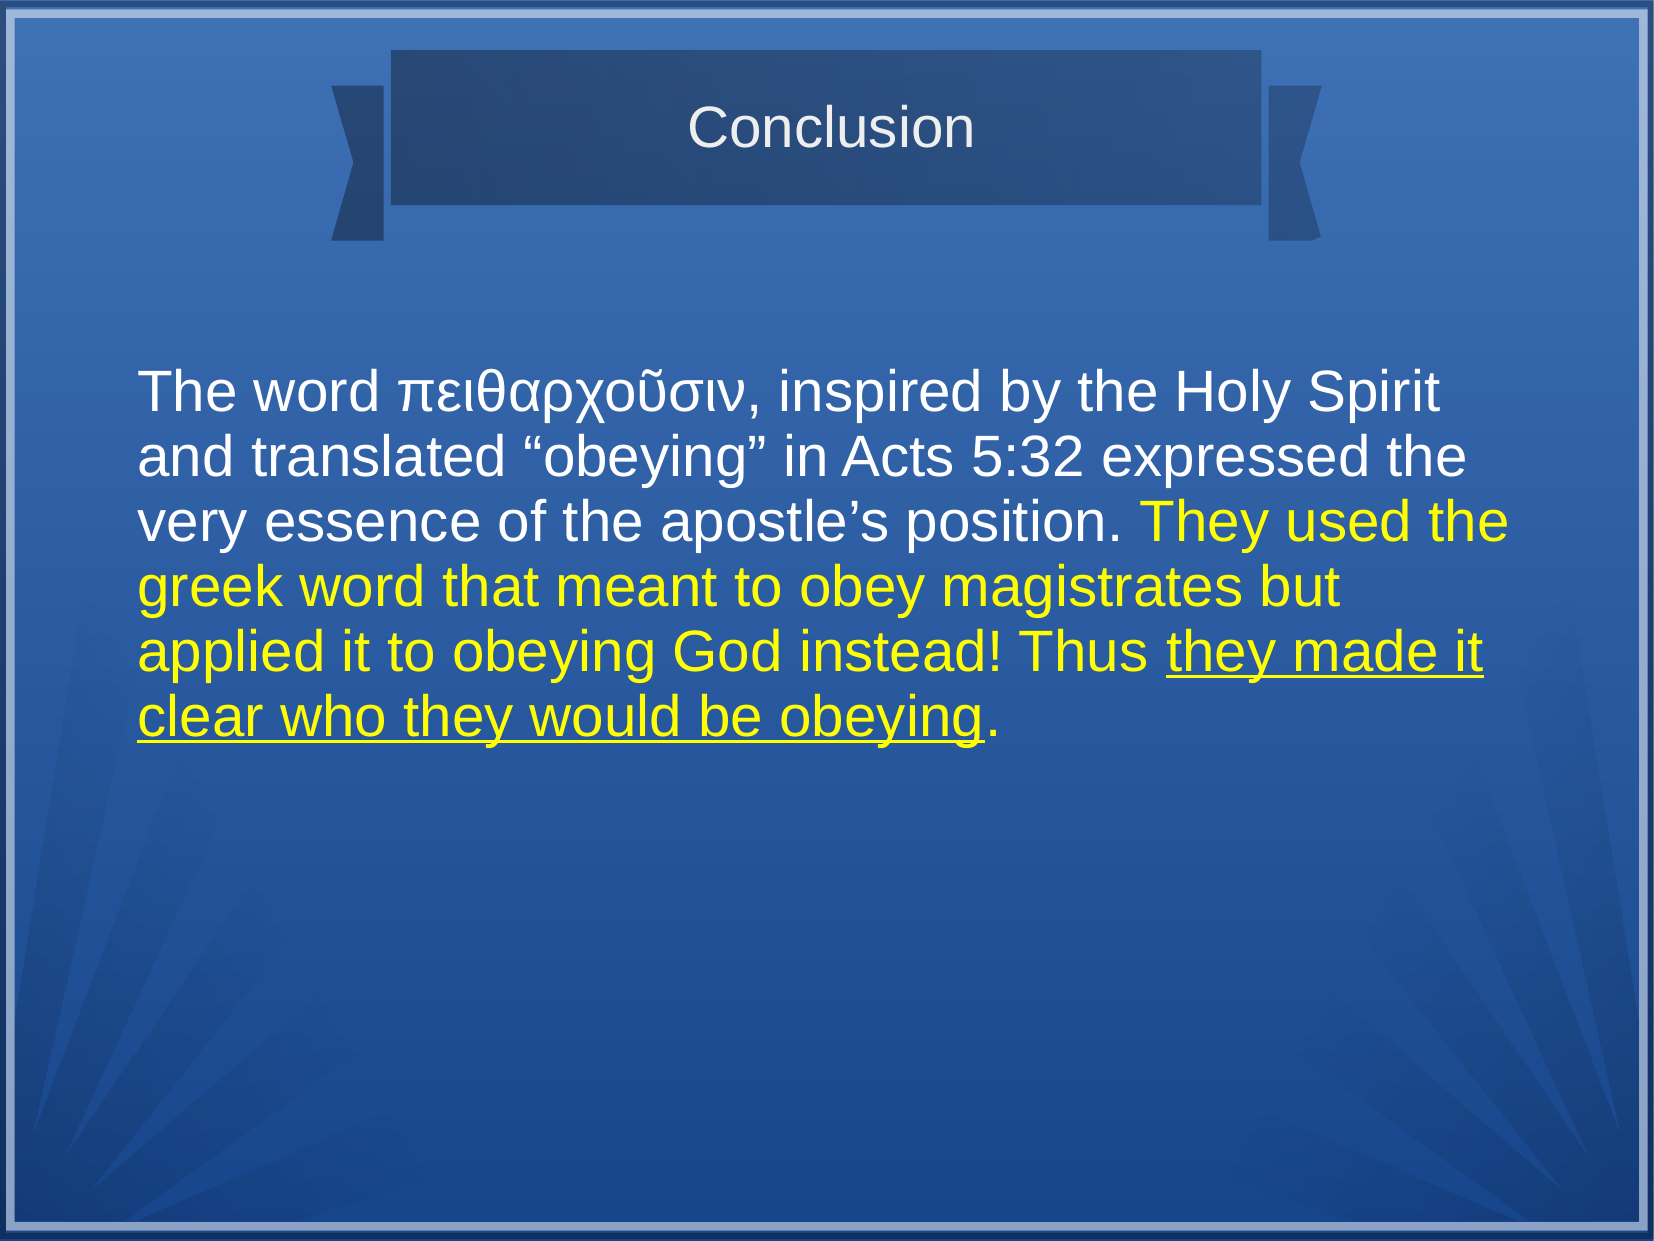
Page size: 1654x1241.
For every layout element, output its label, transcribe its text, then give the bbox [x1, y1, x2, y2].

text_box The word πειθαρχοῦσιν, inspired by the Holy Spirit and translated “obeying” in Acts 5:32 expressed the very essence of the apostle’s position. They used the greek word that meant to obey magistrates but applied it to obeying God instead! Thus they made it clear who they would be obeying. [122, 285, 1560, 1241]
text_box Conclusion [576, 73, 1087, 182]
